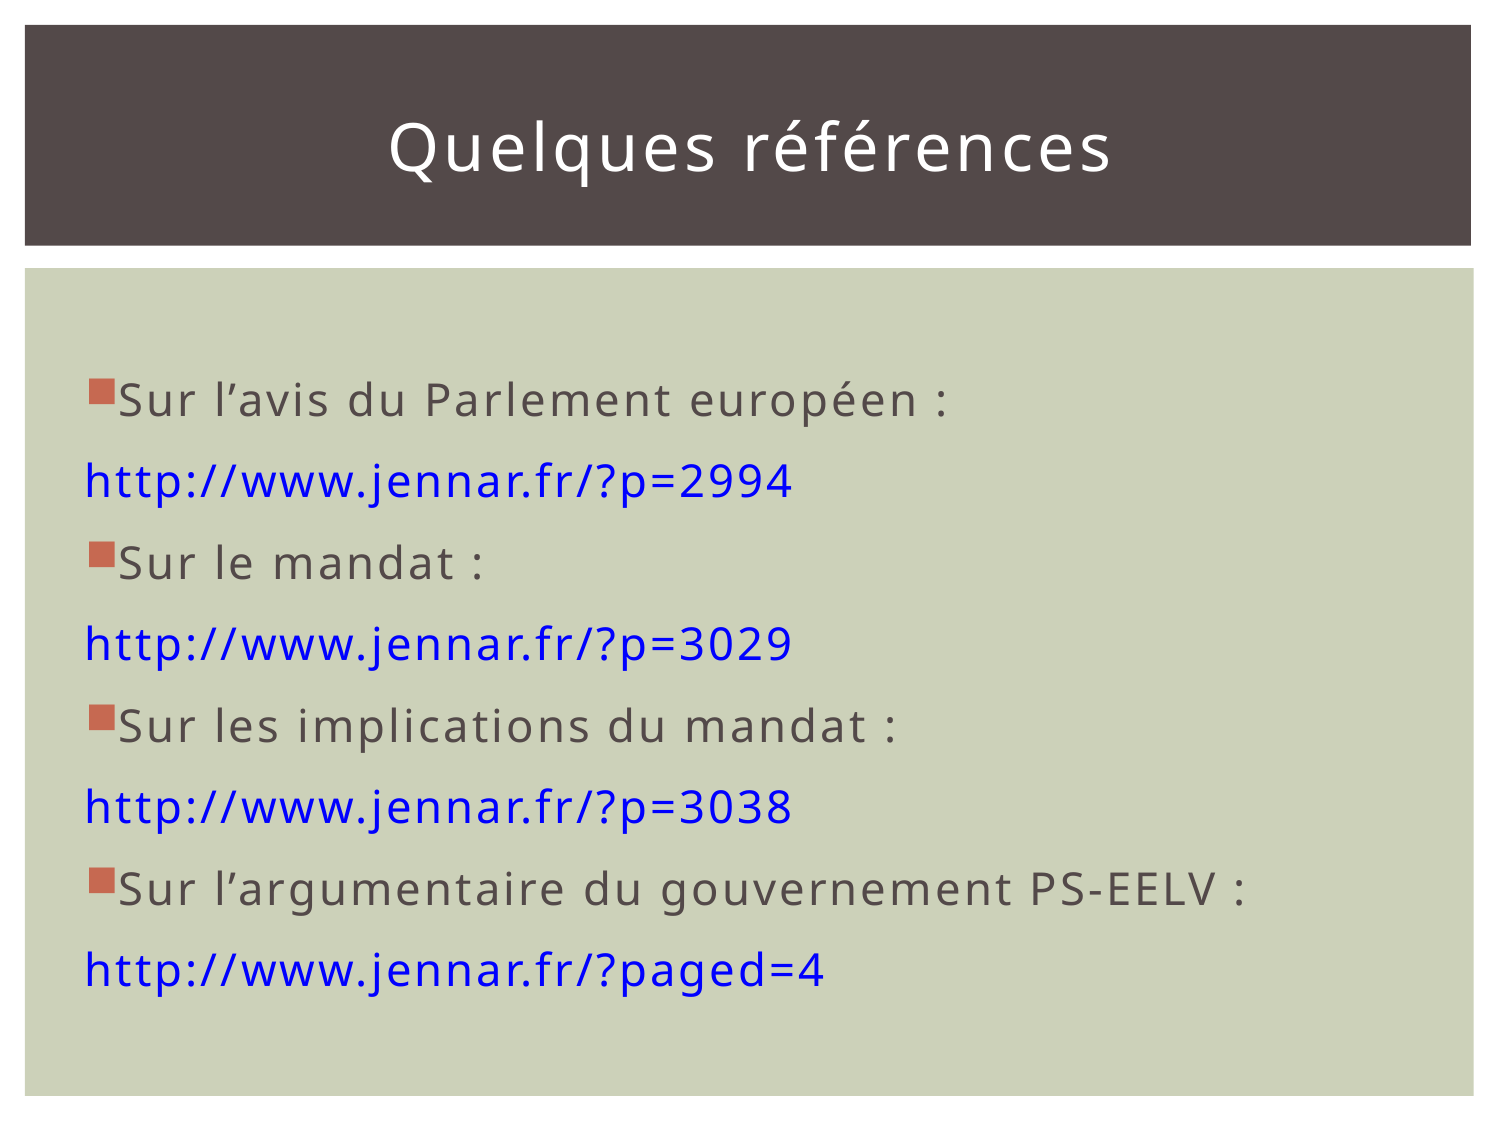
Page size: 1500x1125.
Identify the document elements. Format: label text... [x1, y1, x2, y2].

title Quelques références [62, 58, 1438, 232]
list Sur l’avis du Parlement européen : http://www.jennar.fr/?p=2994 Sur le mandat : http://www.jennar.fr/?p=3029 Sur les implications du mandat : http://www.jennar.fr/?p=3038 Sur l’argumentaire du gouvernement PS-EELV : http://www.jennar.fr/?paged=4 [62, 281, 1442, 1005]
